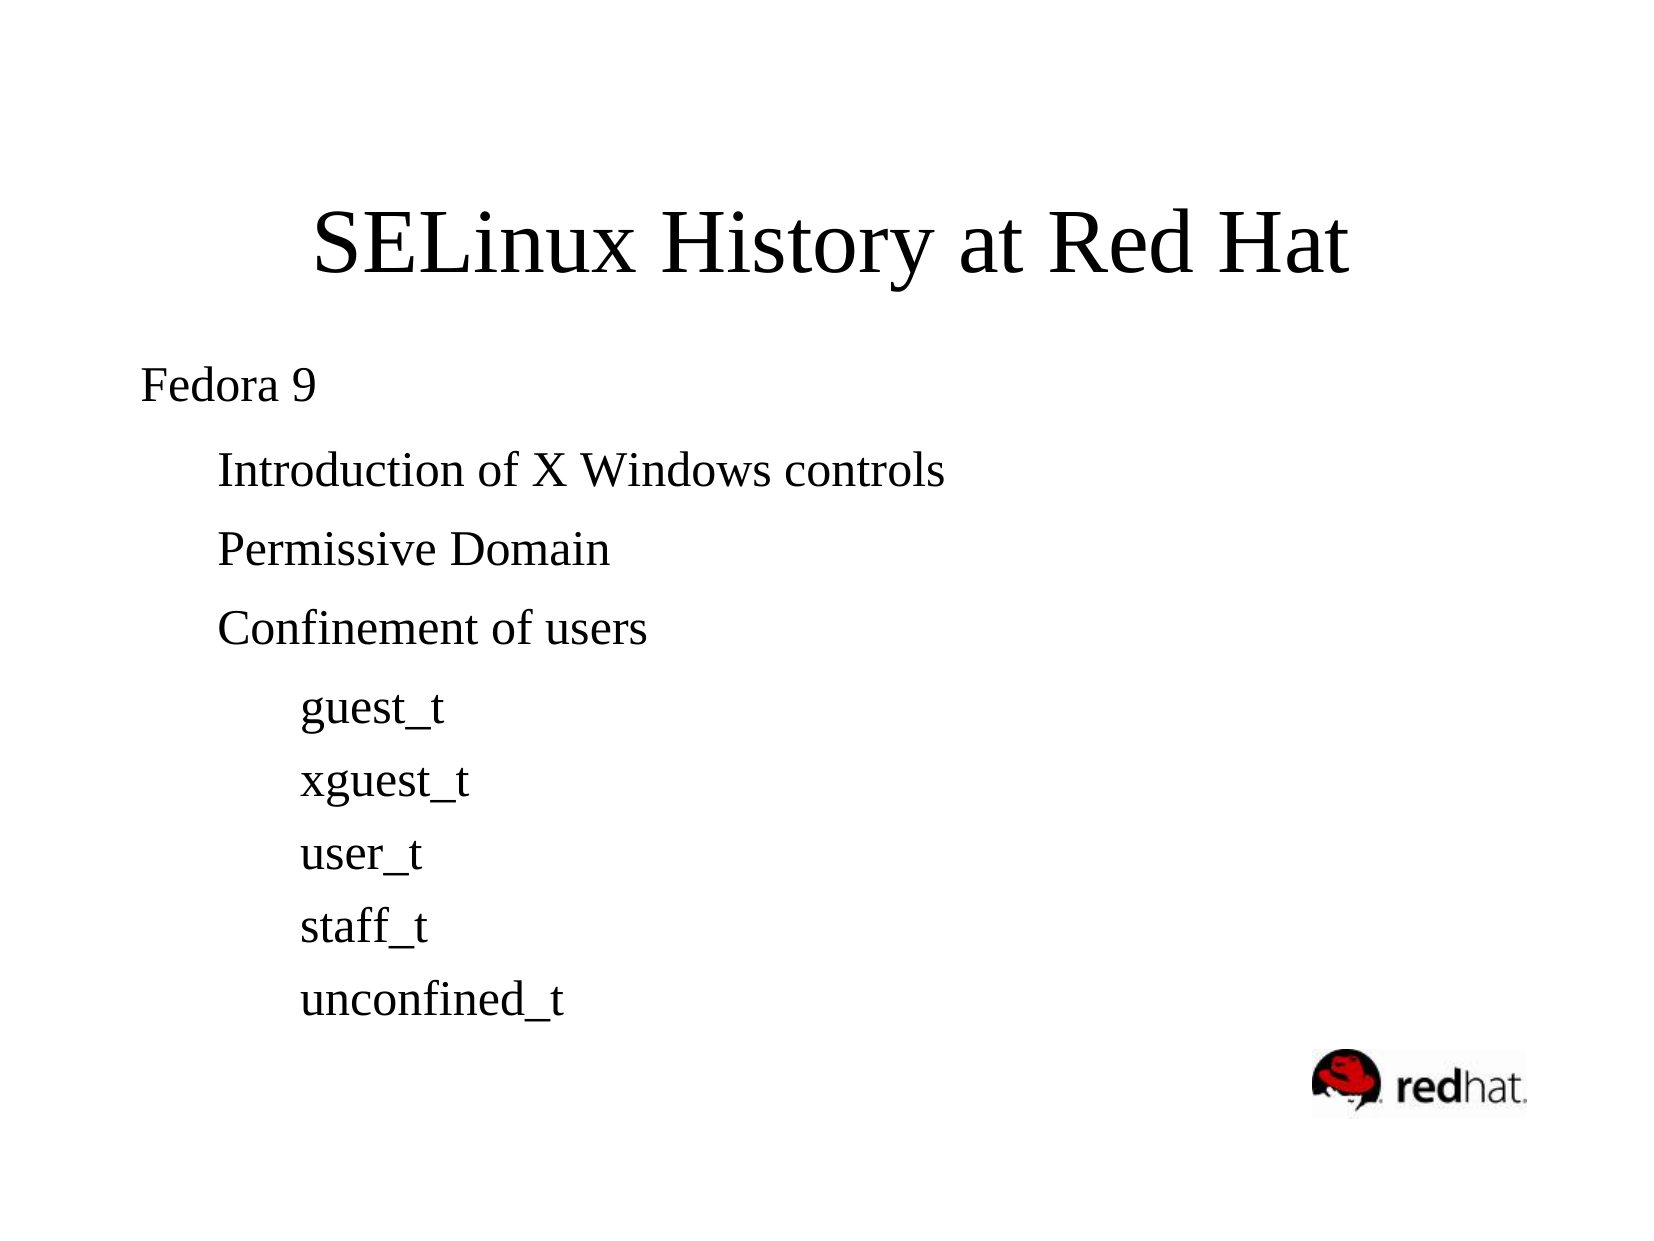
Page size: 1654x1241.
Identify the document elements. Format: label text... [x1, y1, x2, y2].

list Fedora 9 Introduction of X Windows controls Permissive Domain Confinement of users guest_t xguest_t user_t staff_t unconfined_t [122, 357, 1535, 1135]
title SELinux History at Red Hat [125, 190, 1538, 293]
